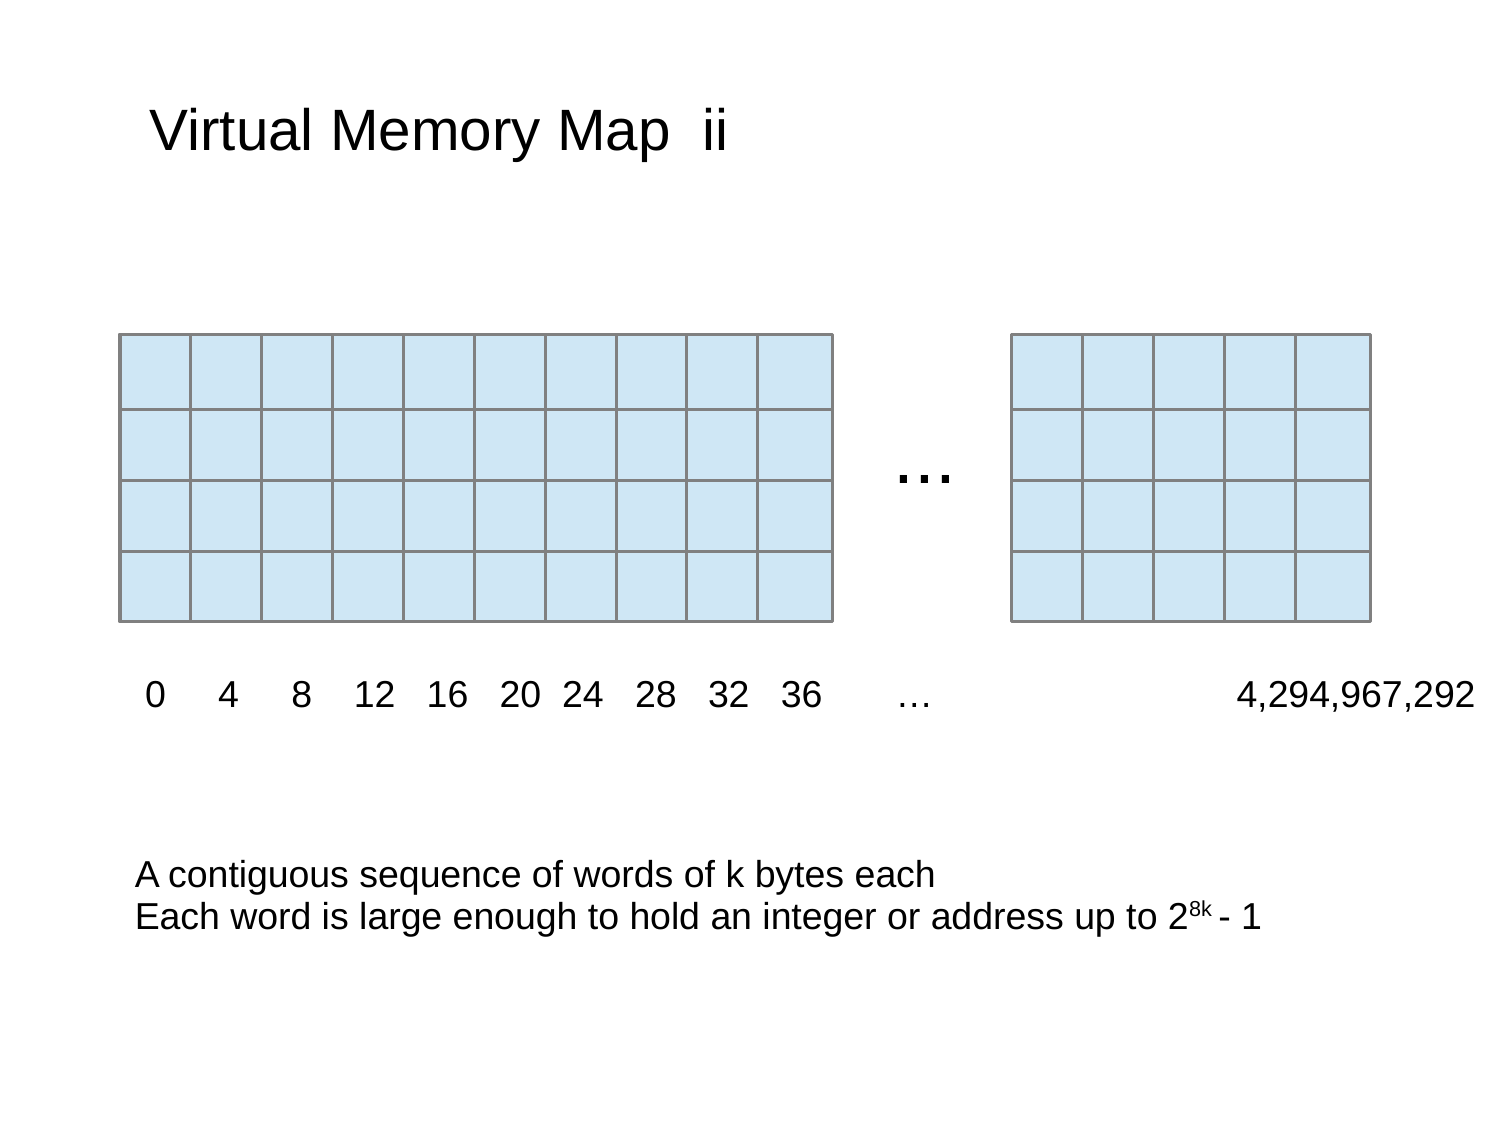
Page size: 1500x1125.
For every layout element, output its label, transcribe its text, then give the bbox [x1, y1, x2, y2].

text_box [120, 334, 833, 622]
text_box A contiguous sequence of words of k bytes each Each word is large enough to hold an integer or address up to 28k - 1 [120, 846, 1351, 988]
text_box ... [879, 408, 1015, 508]
text_box [1011, 334, 1371, 622]
text_box 0 4 8 12 16 20 24 28 32 36 … 4,294,967,292 [120, 666, 1500, 766]
text_box Virtual Memory Map ii [135, 90, 1156, 235]
